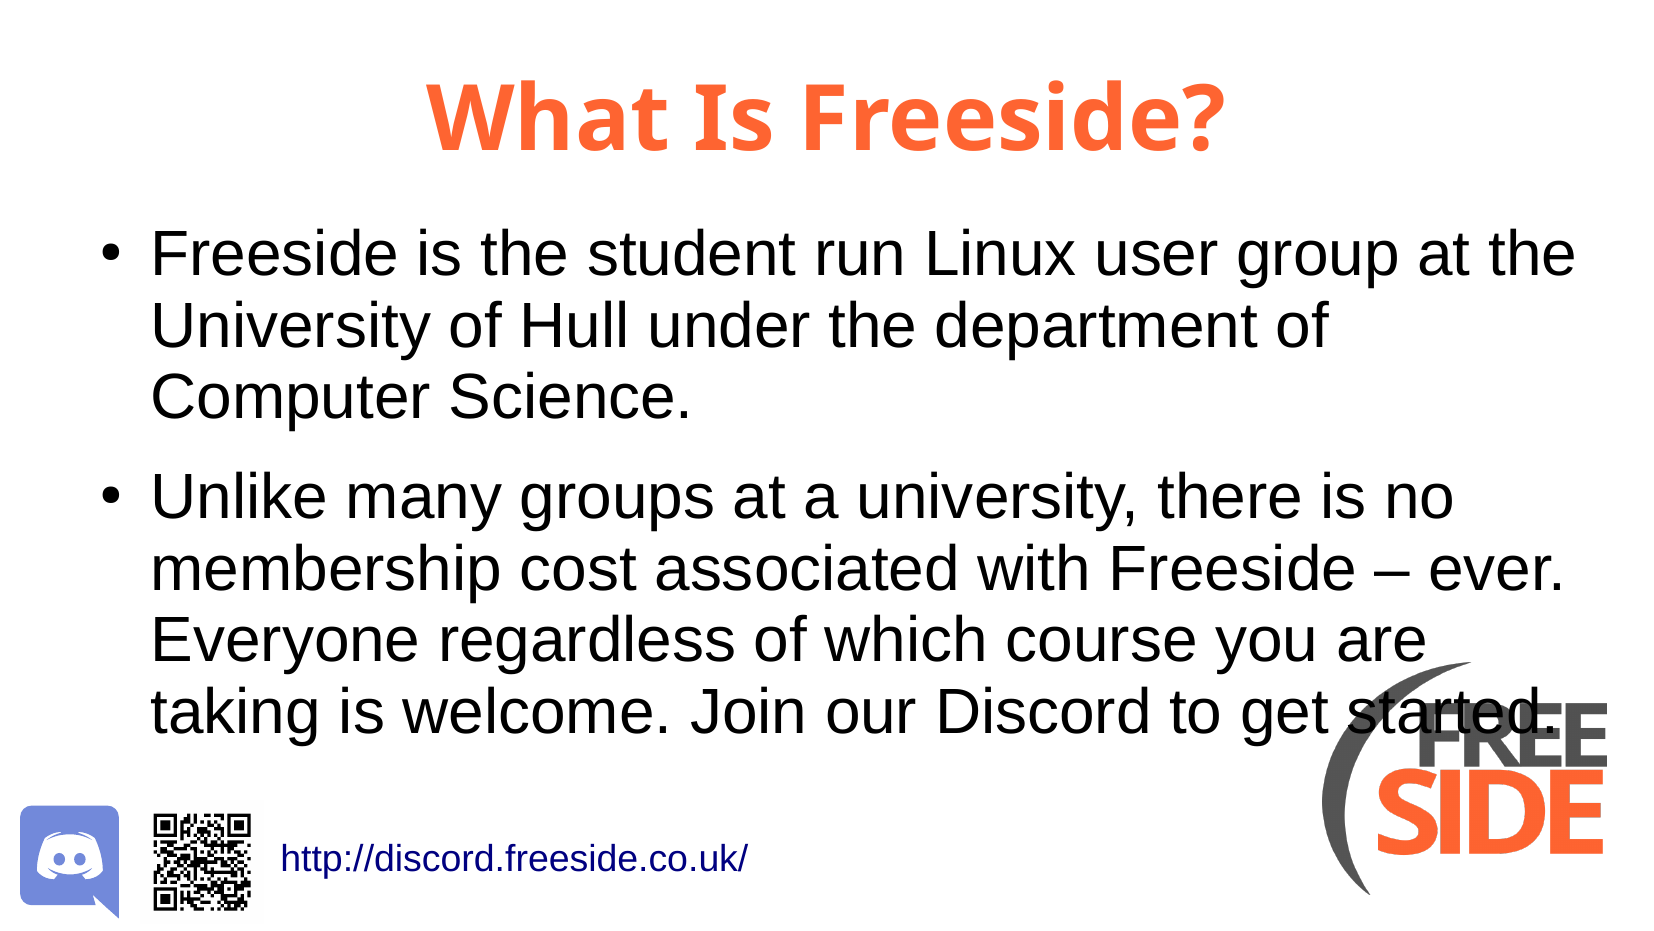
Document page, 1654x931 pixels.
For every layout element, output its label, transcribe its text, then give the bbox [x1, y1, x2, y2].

picture [140, 800, 264, 924]
picture [1322, 662, 1607, 895]
title What Is Freeside? [82, 37, 1571, 193]
list Freeside is the student run Linux user group at the University of Hull under the department of Computer Science. Unlike many groups at a university, there is no membership cost associated with Freeside – ever. Everyone regardless of which course you are taking is welcome. Join our Discord to get started. [82, 217, 1595, 758]
